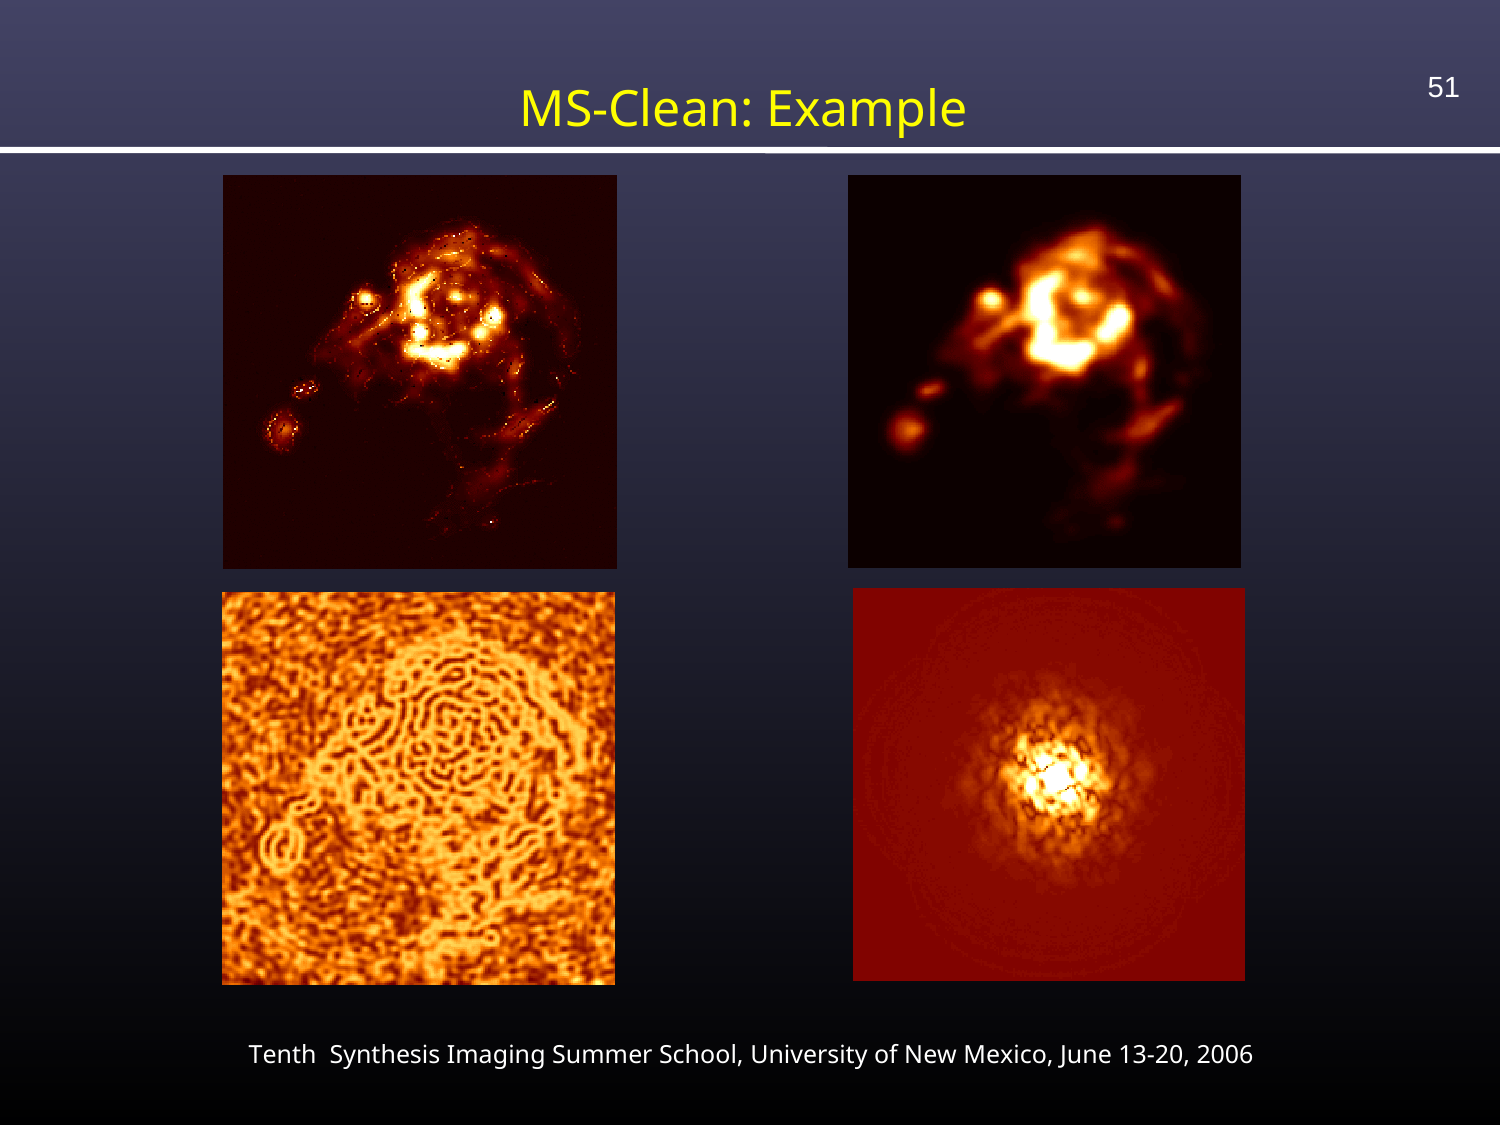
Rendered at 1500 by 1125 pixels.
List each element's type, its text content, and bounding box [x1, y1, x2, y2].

picture [222, 592, 615, 985]
title MS-Clean: Example [112, 62, 1375, 151]
picture [848, 175, 1241, 568]
picture [853, 588, 1245, 981]
picture [223, 175, 617, 569]
